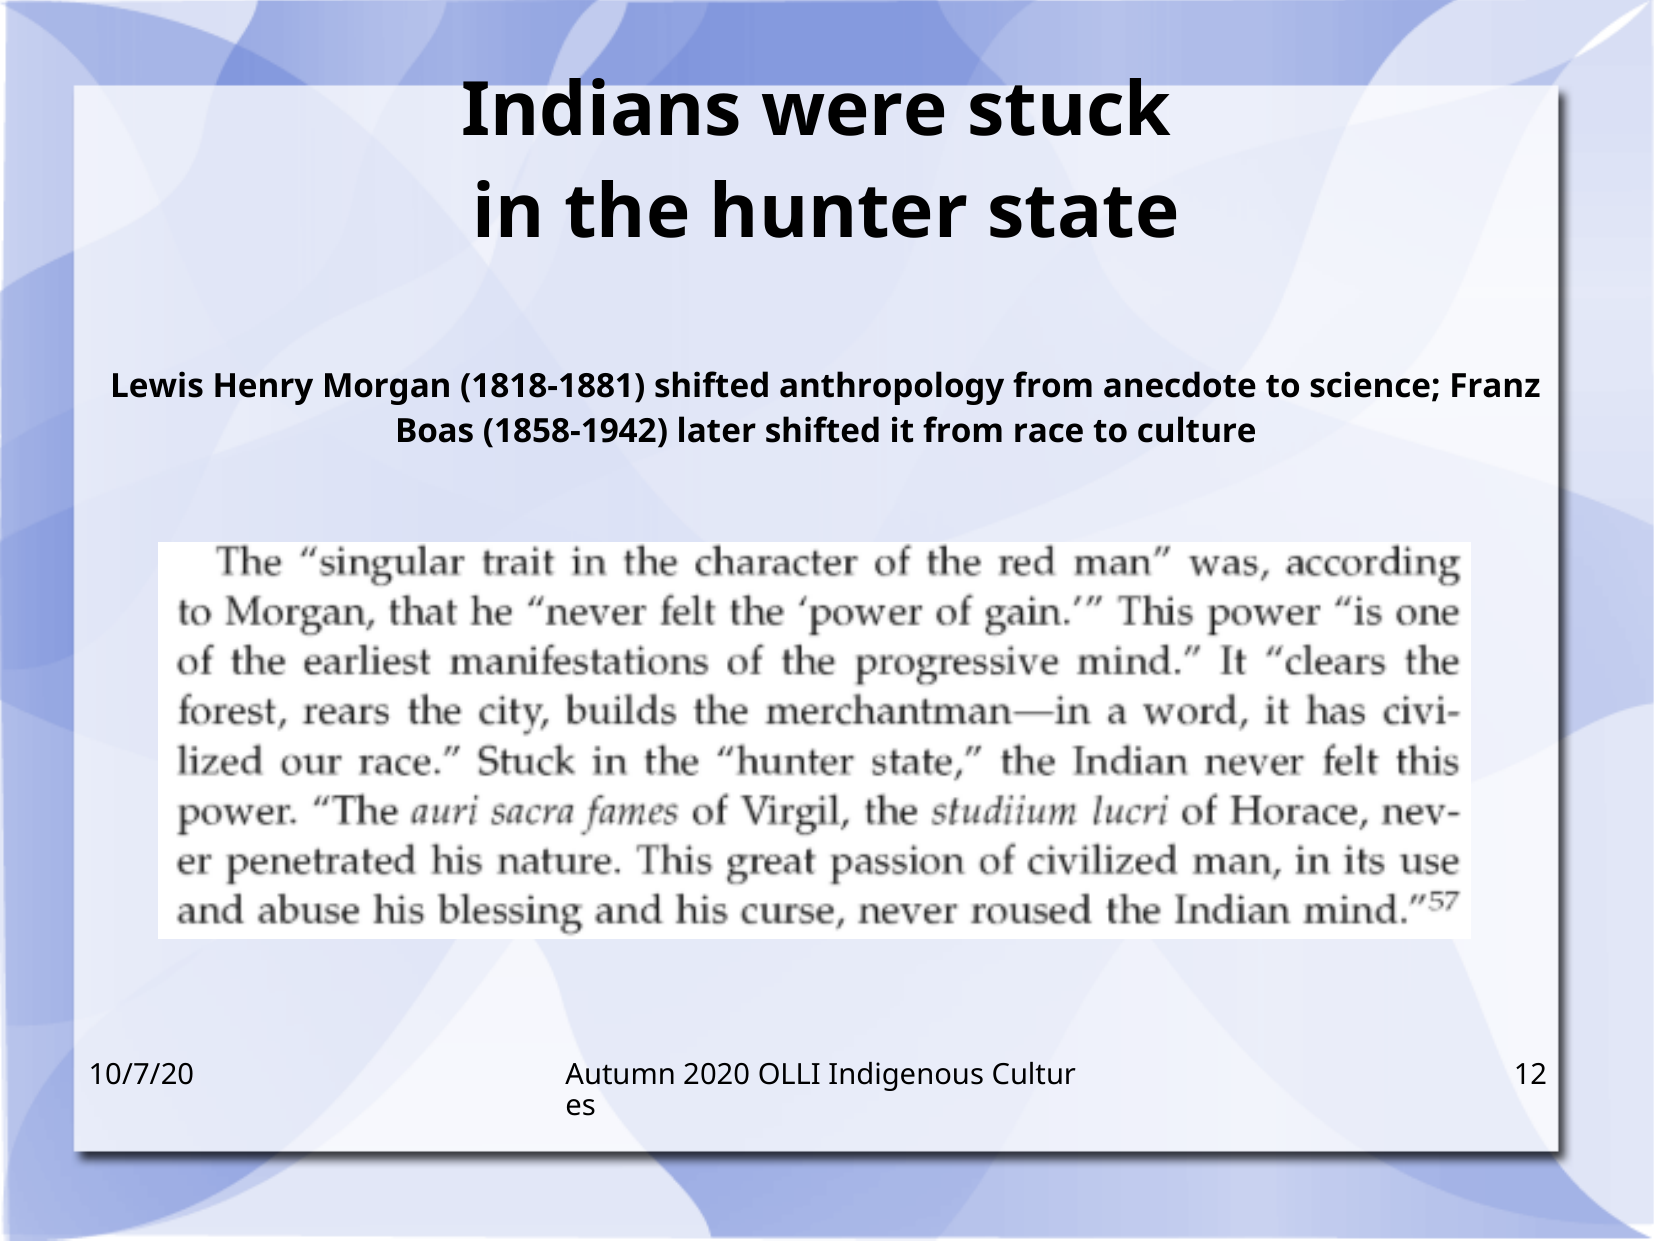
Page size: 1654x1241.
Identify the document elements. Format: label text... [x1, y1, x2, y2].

picture [0, 0, 1654, 1241]
title Indians were stuck in the hunter state Lewis Henry Morgan (1818-1881) shifted anthropology from anecdote to science; Franz Boas (1858-1942) later shifted it from race to culture [82, 76, 1571, 431]
